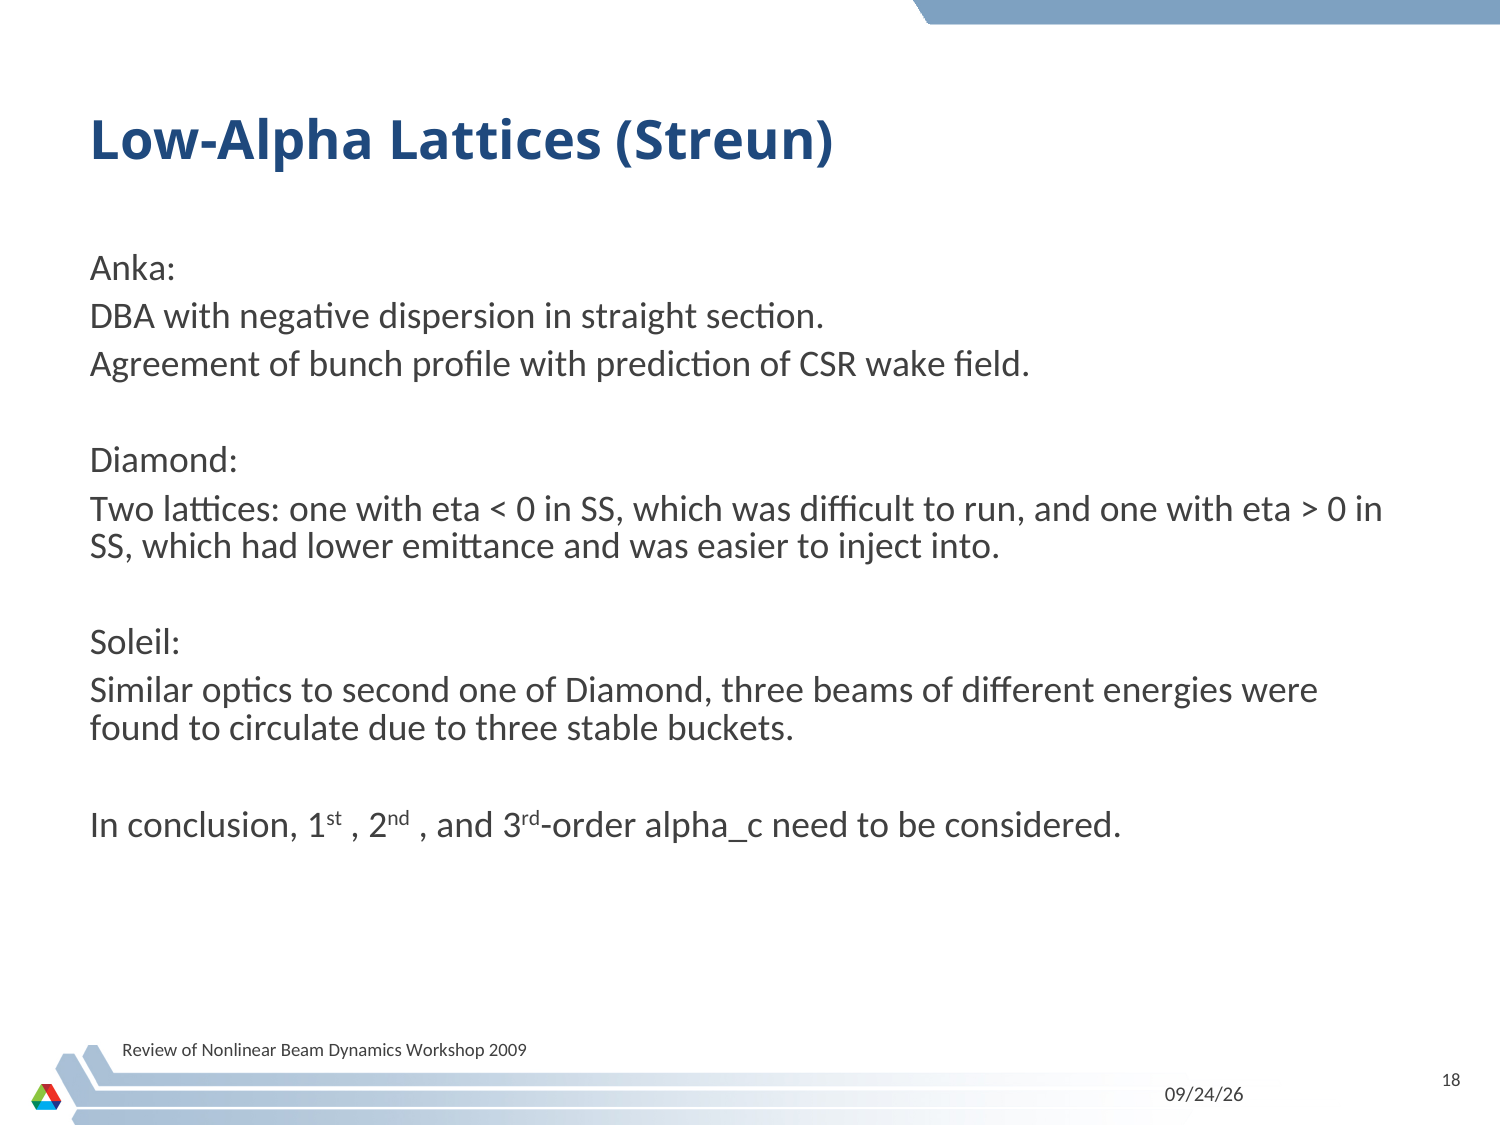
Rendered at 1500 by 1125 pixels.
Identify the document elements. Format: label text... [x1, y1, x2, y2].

picture [0, 1037, 1500, 1125]
title Low-Alpha Lattices (Streun) [75, 44, 1426, 233]
picture [0, 0, 1500, 26]
list Anka: DBA with negative dispersion in straight section. Agreement of bunch profile with prediction of CSR wake field. Diamond: Two lattices: one with eta < 0 in SS, which was difficult to run, and one with eta > 0 in SS, which had lower emittance and was easier to inject into. Soleil: Similar optics to second one of Diamond, three beams of different energies were found to circulate due to three stable buckets. In conclusion, 1st , 2nd , and 3rd-order alpha_c need to be considered. [75, 244, 1426, 988]
